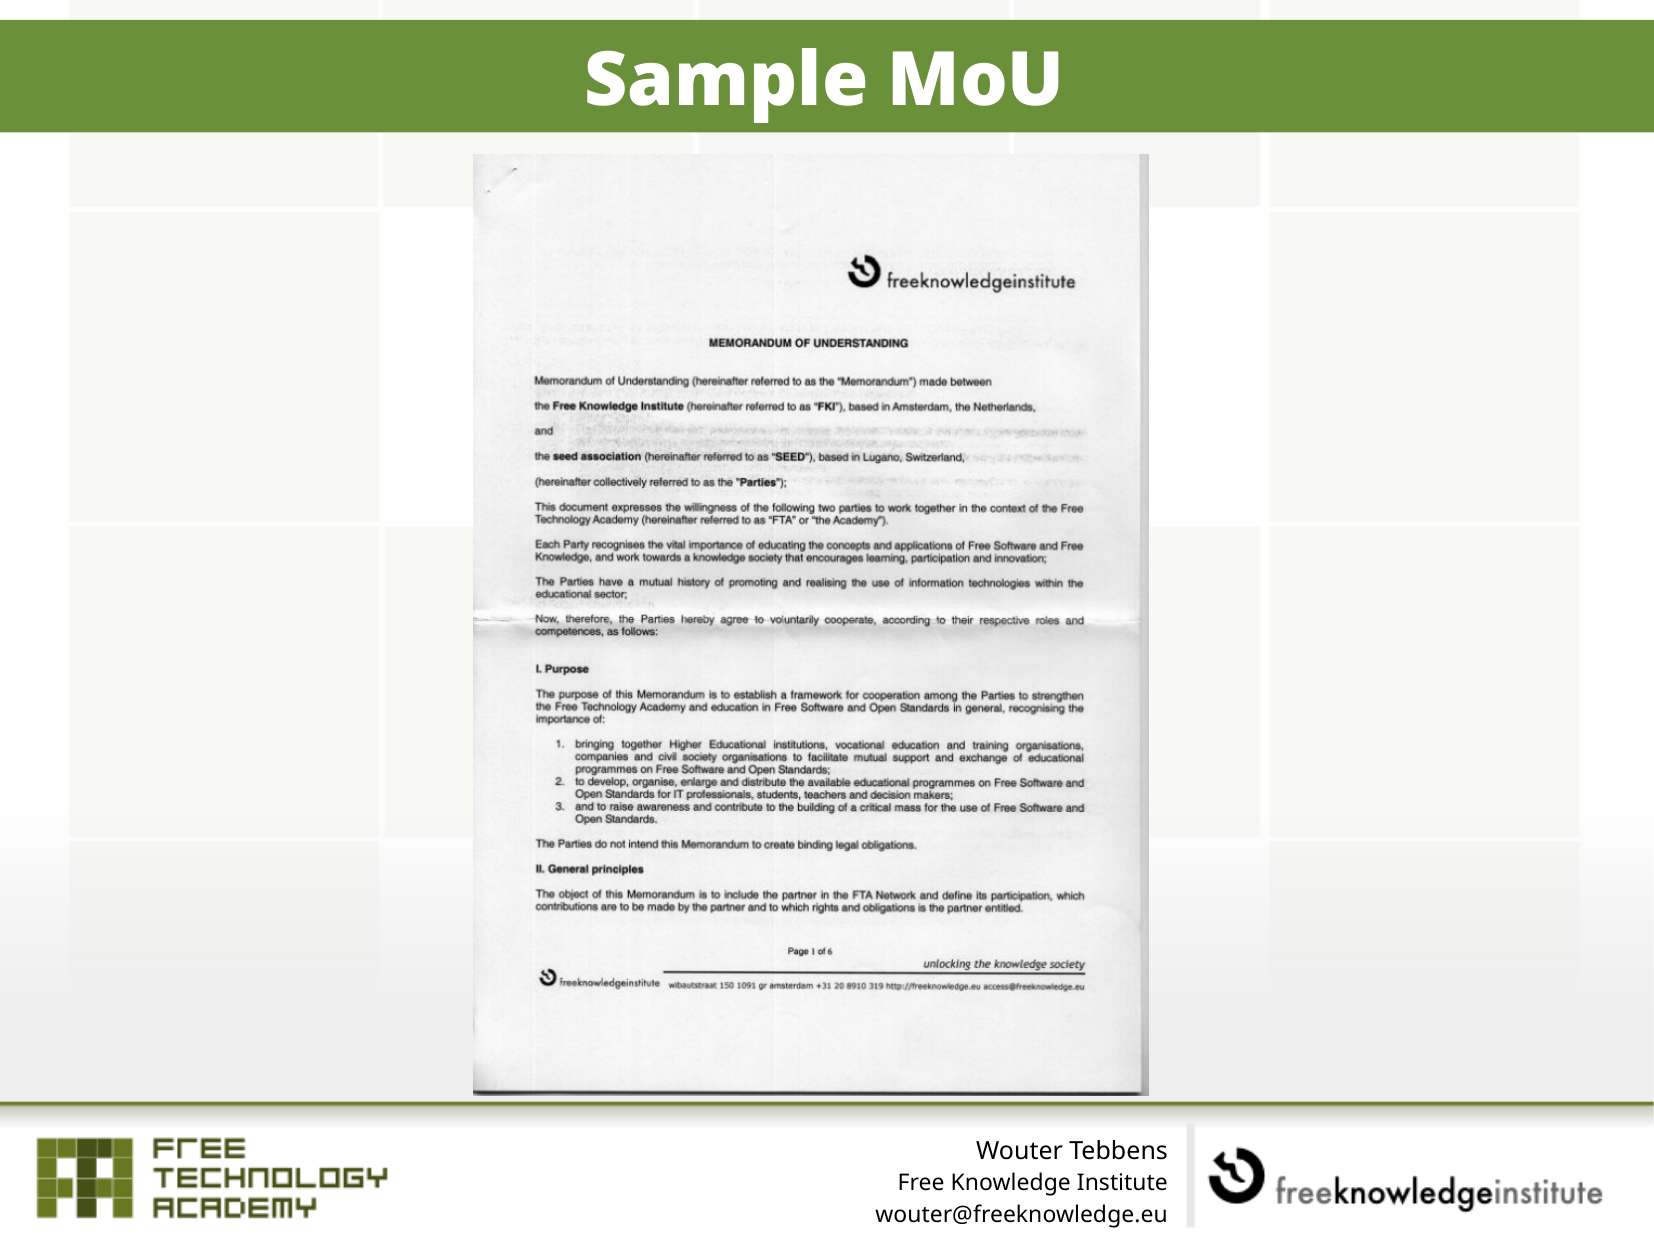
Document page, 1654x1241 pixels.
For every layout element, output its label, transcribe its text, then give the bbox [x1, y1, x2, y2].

picture [0, 133, 1654, 1241]
title Sample MoU [37, 29, 1613, 122]
picture [0, 0, 1654, 19]
